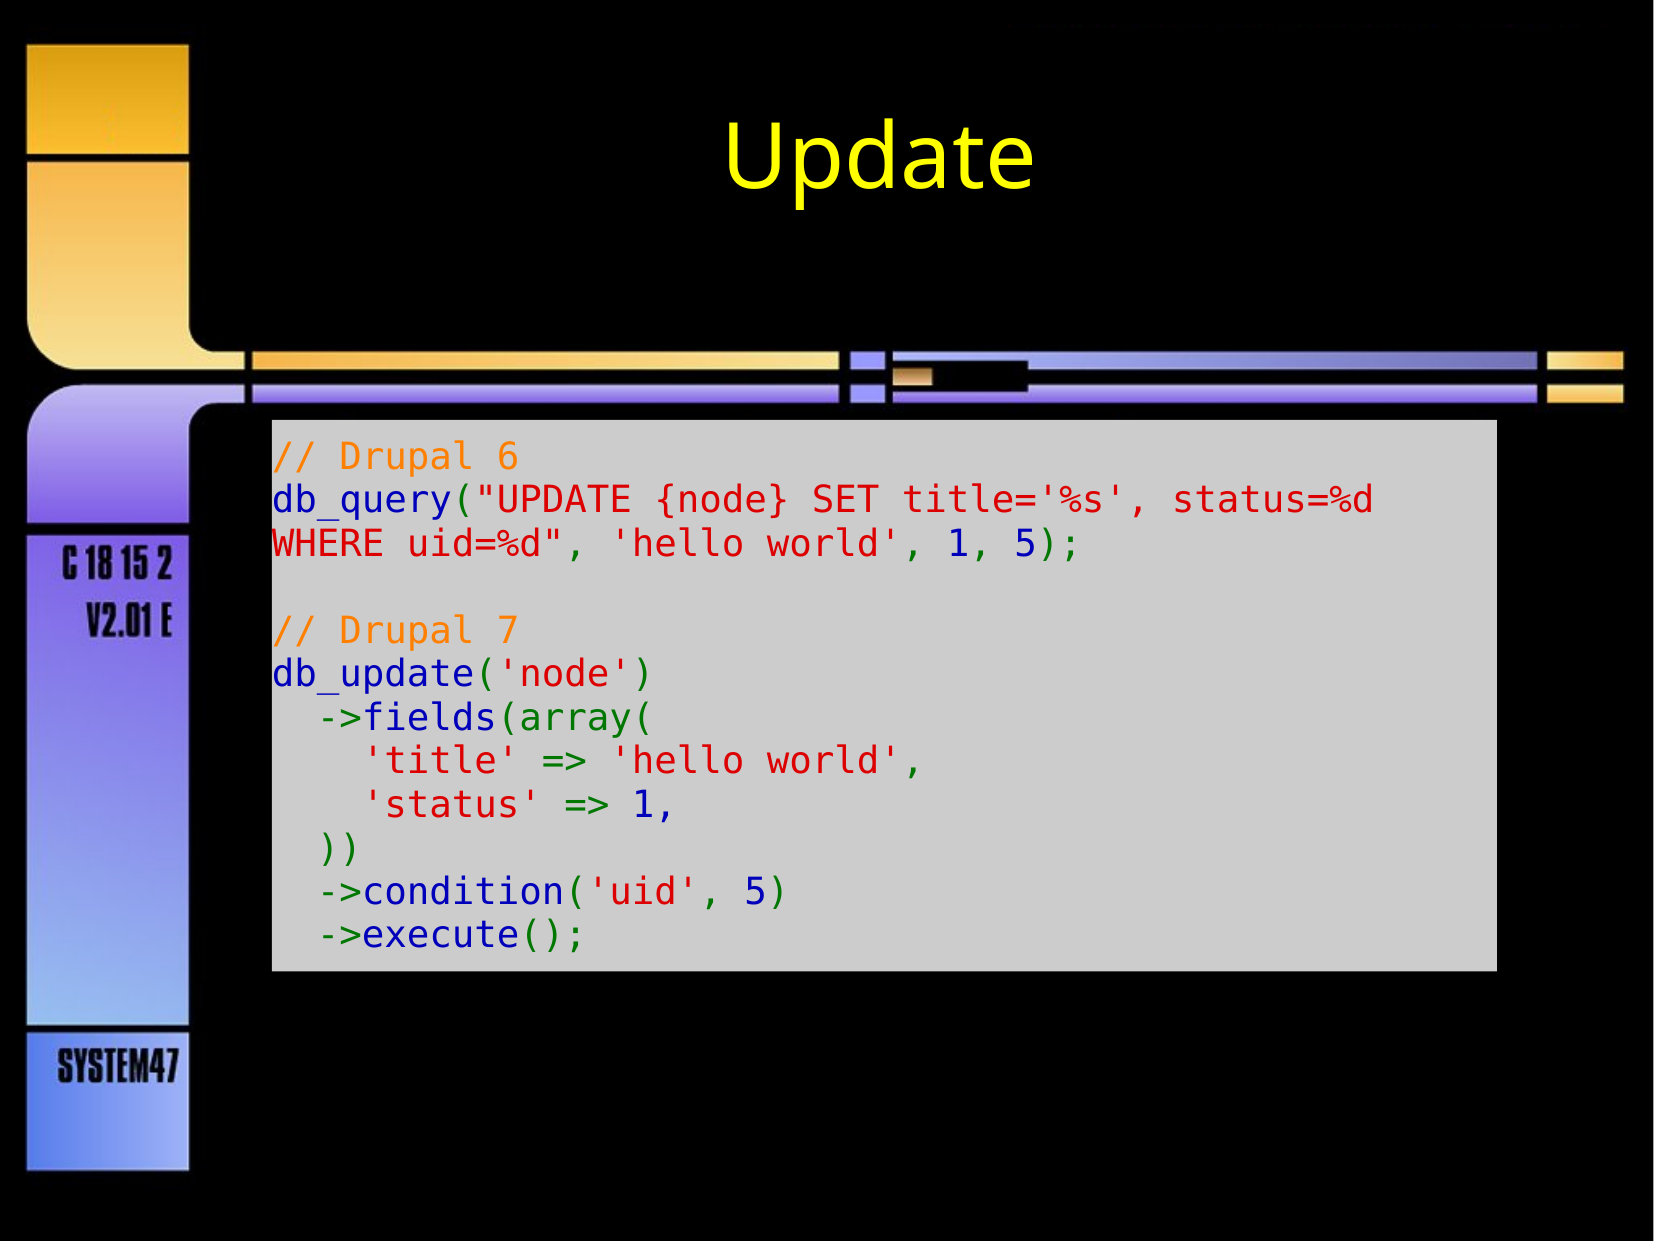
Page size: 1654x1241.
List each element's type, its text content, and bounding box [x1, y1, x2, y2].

title Update [187, 56, 1571, 250]
subtitle // Drupal 6 db_query("UPDATE {node} SET title='%s', status=%d WHERE uid=%d", 'hello world', 1, 5); // Drupal 7 db_update('node') ->fields(array( 'title' => 'hello world', 'status' => 1, )) ->condition('uid', 5) ->execute(); [271, 419, 1497, 972]
picture [0, 0, 1654, 1241]
